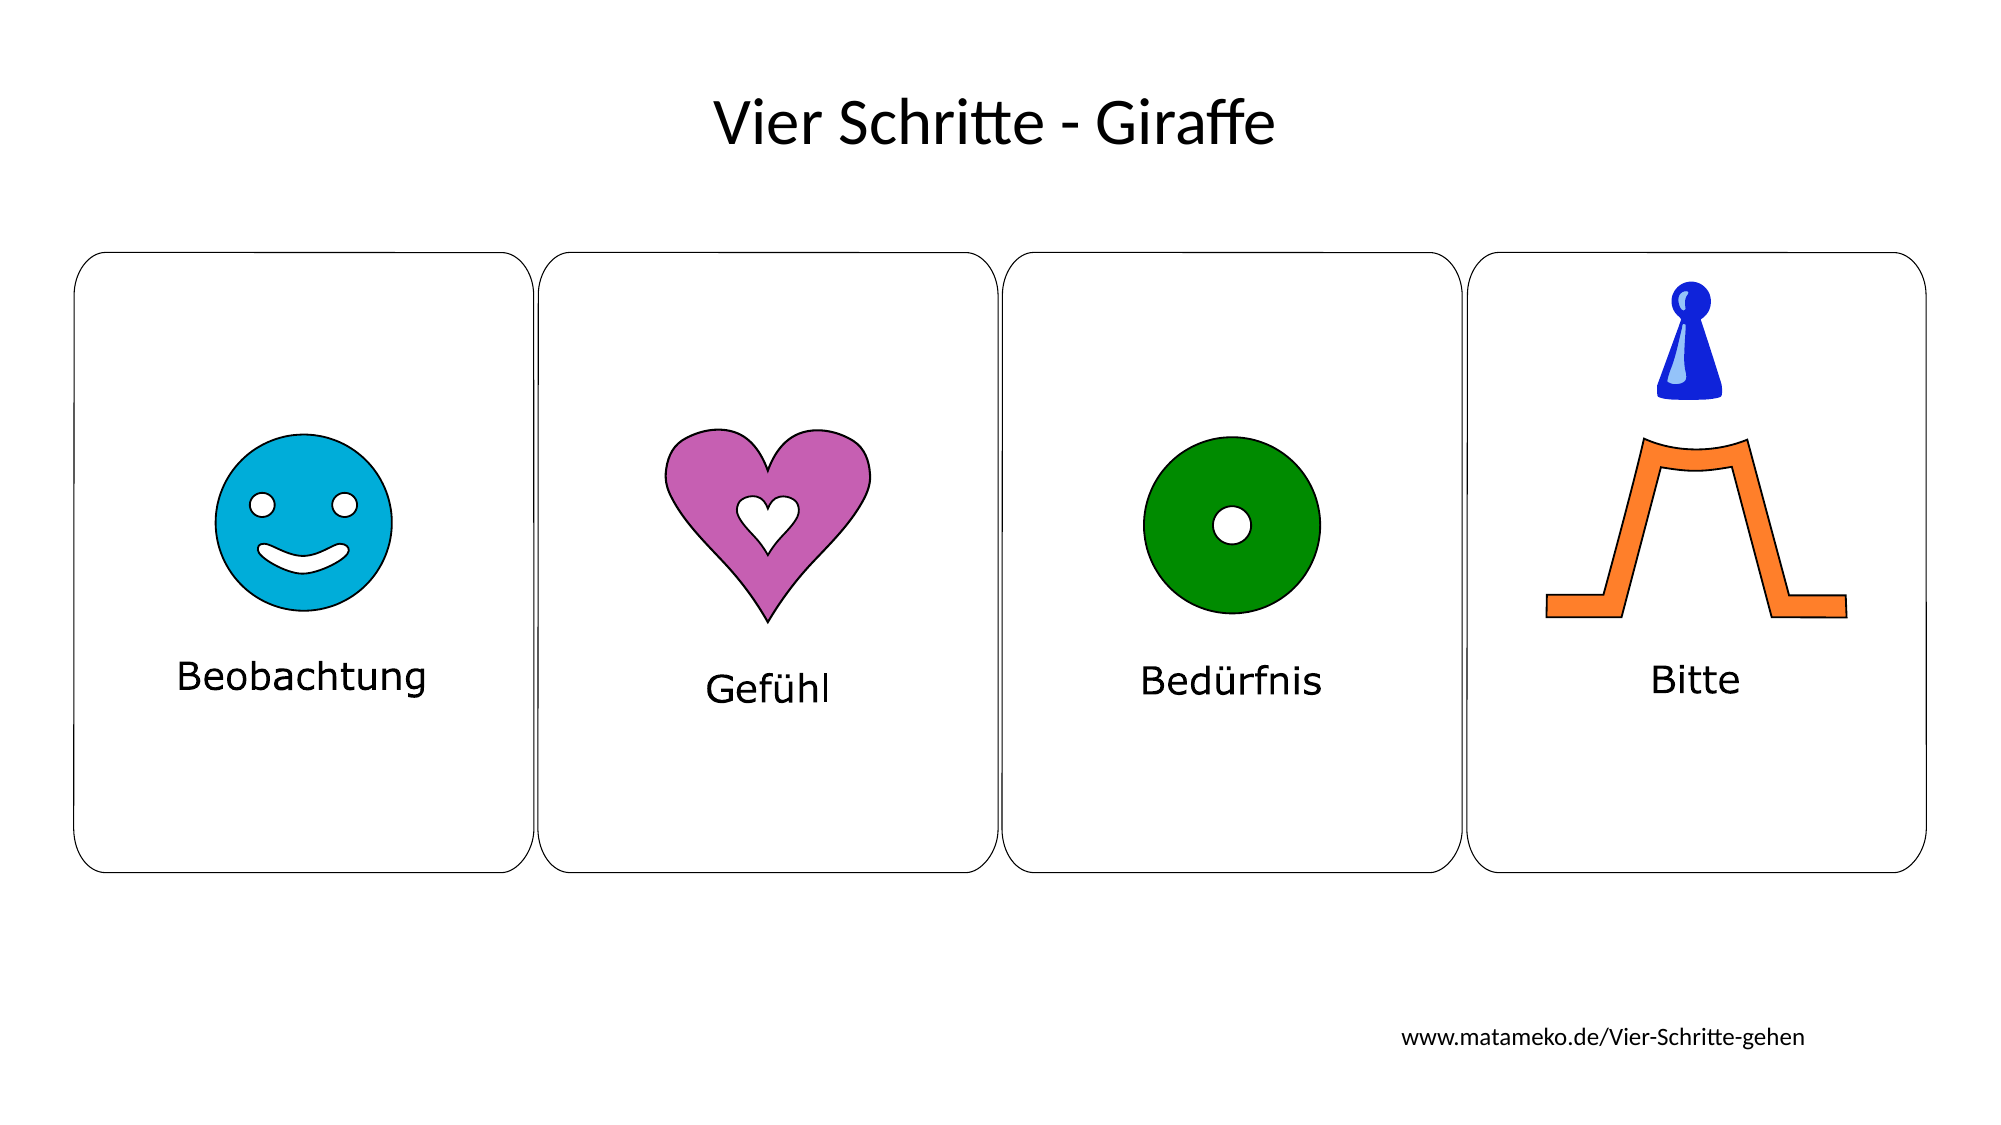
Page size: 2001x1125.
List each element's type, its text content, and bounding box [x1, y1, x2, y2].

text_box [1240, 673, 1254, 695]
text_box [1657, 281, 1723, 400]
text_box [1270, 672, 1288, 695]
text_box [1719, 671, 1739, 694]
text_box [1168, 672, 1187, 696]
text_box [227, 668, 247, 691]
text_box [1546, 438, 1847, 618]
text_box [707, 674, 733, 704]
text_box [273, 668, 293, 691]
text_box [1255, 664, 1269, 695]
text_box [665, 429, 871, 623]
text_box [759, 672, 773, 703]
text_box [318, 660, 337, 690]
text_box [799, 672, 818, 703]
text_box [1190, 665, 1210, 696]
text_box [251, 660, 271, 691]
text_box www.matameko.de/Vier-Schritte-gehen [1386, 1013, 1821, 1058]
text_box [179, 661, 201, 690]
text_box [215, 434, 392, 611]
text_box [1703, 666, 1717, 694]
text_box [340, 662, 355, 691]
text_box [297, 668, 315, 691]
text_box [1304, 672, 1321, 696]
text_box [382, 668, 401, 690]
text_box [1688, 666, 1702, 694]
text_box [204, 668, 224, 691]
text_box [1143, 666, 1165, 695]
text_box [1653, 665, 1676, 694]
text_box [358, 668, 376, 691]
text_box [1294, 673, 1299, 695]
text_box [1216, 673, 1234, 696]
text_box [1680, 672, 1684, 694]
text_box [774, 681, 793, 704]
text_box [736, 681, 757, 704]
text_box [1143, 437, 1321, 614]
text_box [405, 668, 425, 698]
text_box Vier Schritte - Giraffe [699, 70, 1301, 167]
